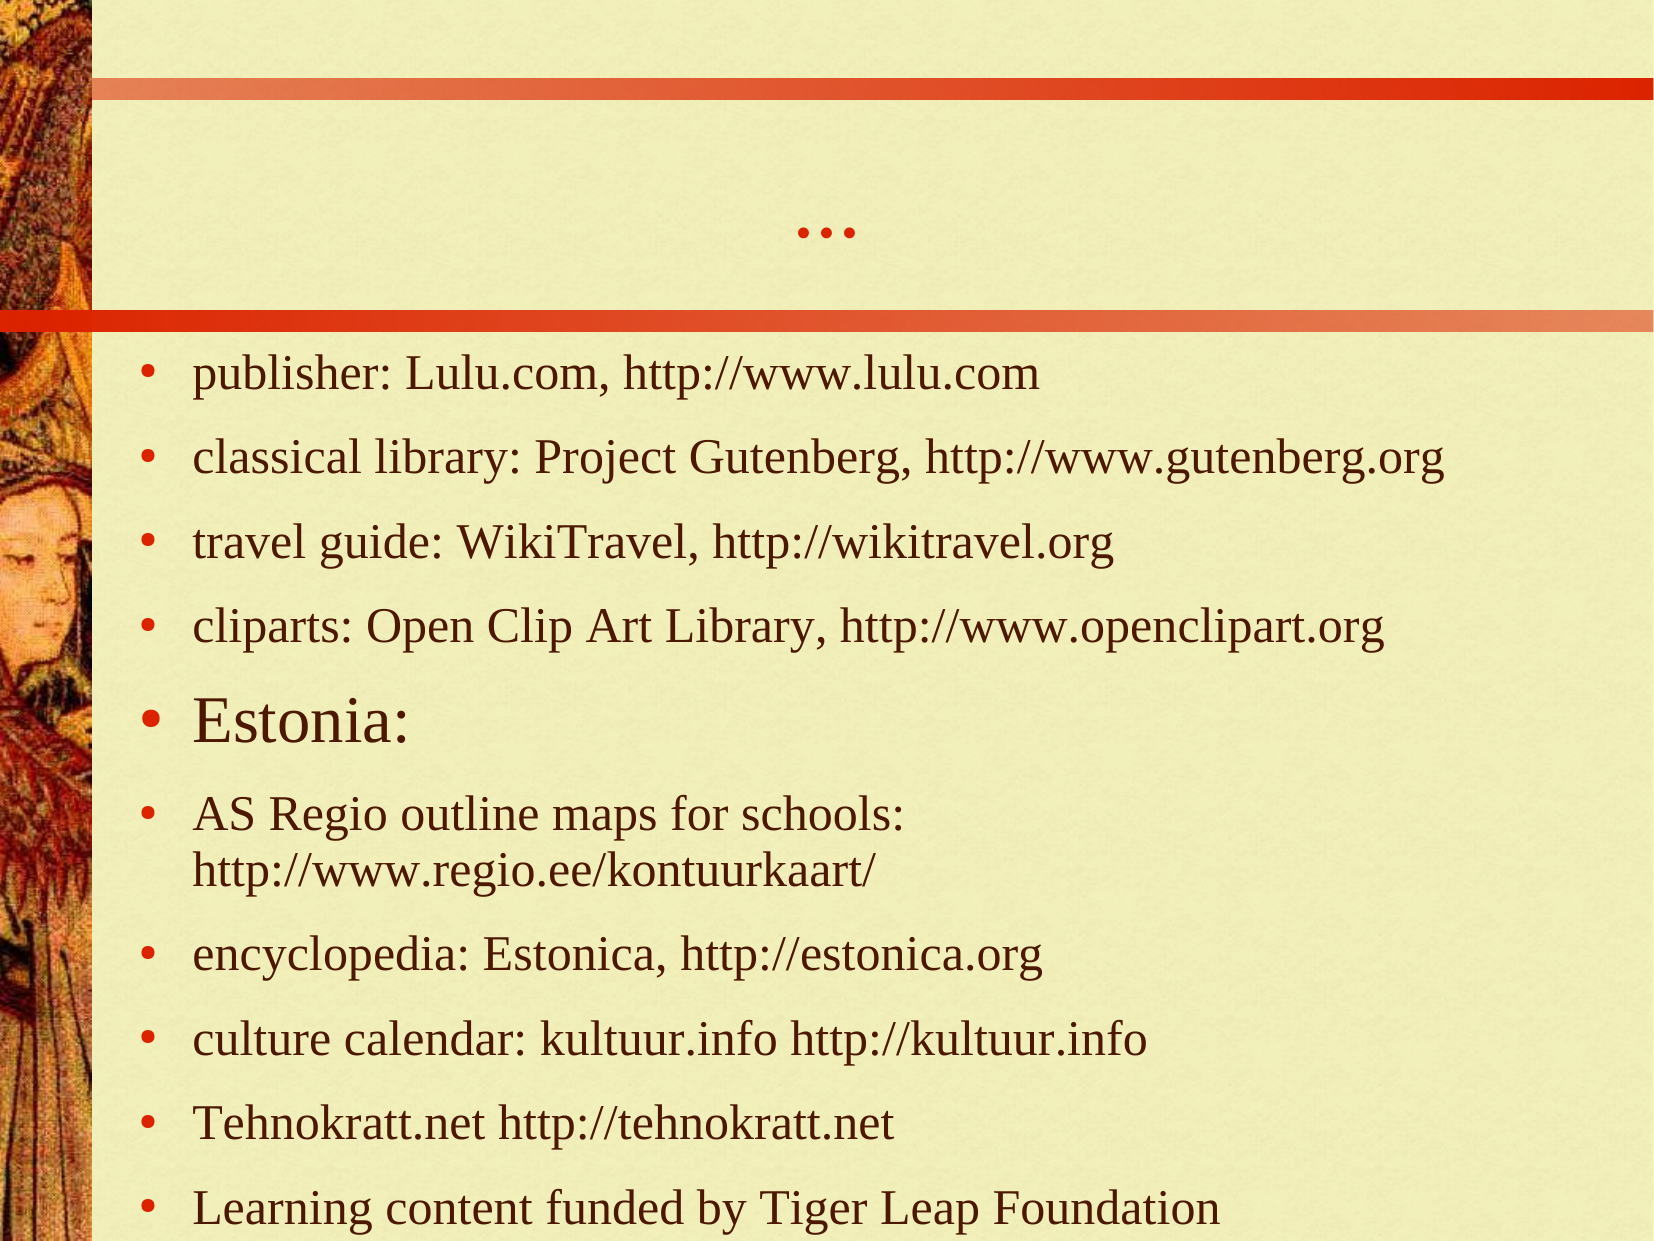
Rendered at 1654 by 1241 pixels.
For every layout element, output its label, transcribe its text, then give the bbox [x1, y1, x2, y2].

picture [0, 0, 1654, 310]
picture [0, 332, 1654, 1241]
title ... [121, 102, 1534, 311]
list publisher: Lulu.com, http://www.lulu.com classical library: Project Gutenberg, http://www.gutenberg.org travel guide: WikiTravel, http://wikitravel.org cliparts: Open Clip Art Library, http://www.openclipart.org Estonia: AS Regio outline maps for schools: http://www.regio.ee/kontuurkaart/ encyclopedia: Estonica, http://estonica.org culture calendar: kultuur.info http://kultuur.info Tehnokratt.net http://tehnokratt.net Learning content funded by Tiger Leap Foundation [121, 344, 1534, 1236]
